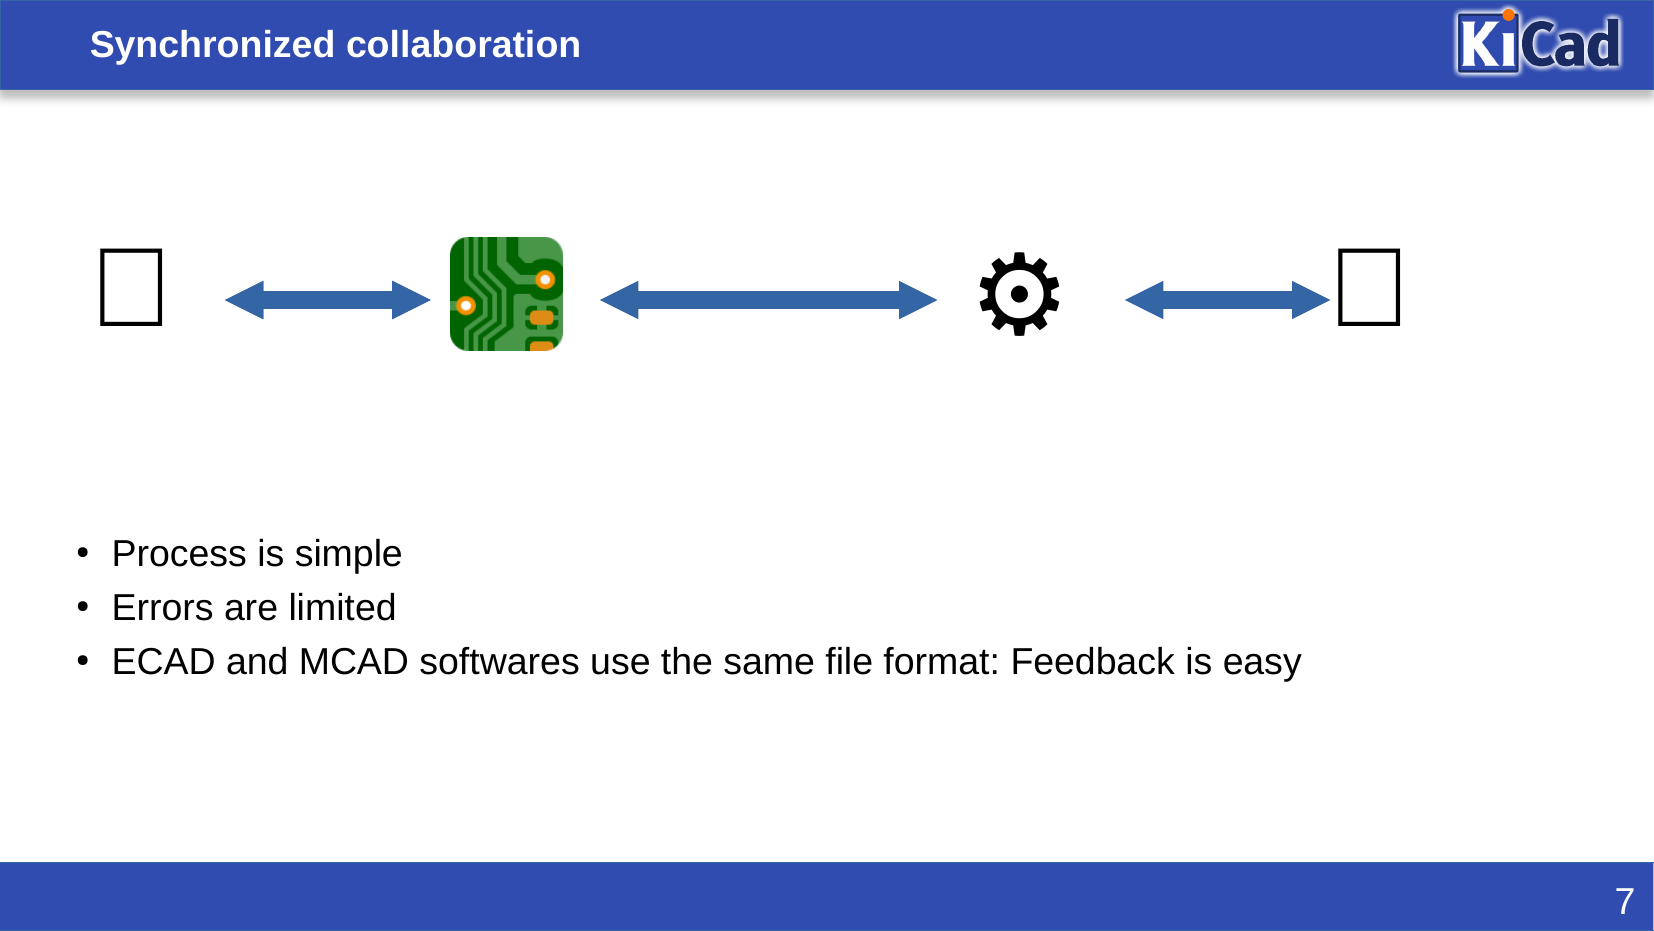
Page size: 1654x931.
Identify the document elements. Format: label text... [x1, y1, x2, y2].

text_box <number> [1387, 873, 1651, 931]
text_box [0, 862, 1654, 931]
text_box ⚙️ [955, 225, 1125, 366]
picture [450, 237, 563, 351]
text_box 👤 [75, 217, 263, 358]
text_box [1162, 90, 1651, 226]
picture [1412, 0, 1654, 92]
text_box 👤 [1312, 217, 1501, 358]
text_box Synchronized collaboration [0, 0, 1412, 90]
text_box Process is simple Errors are limited ECAD and MCAD softwares use the same file format: Feedback is easy [61, 525, 1319, 690]
